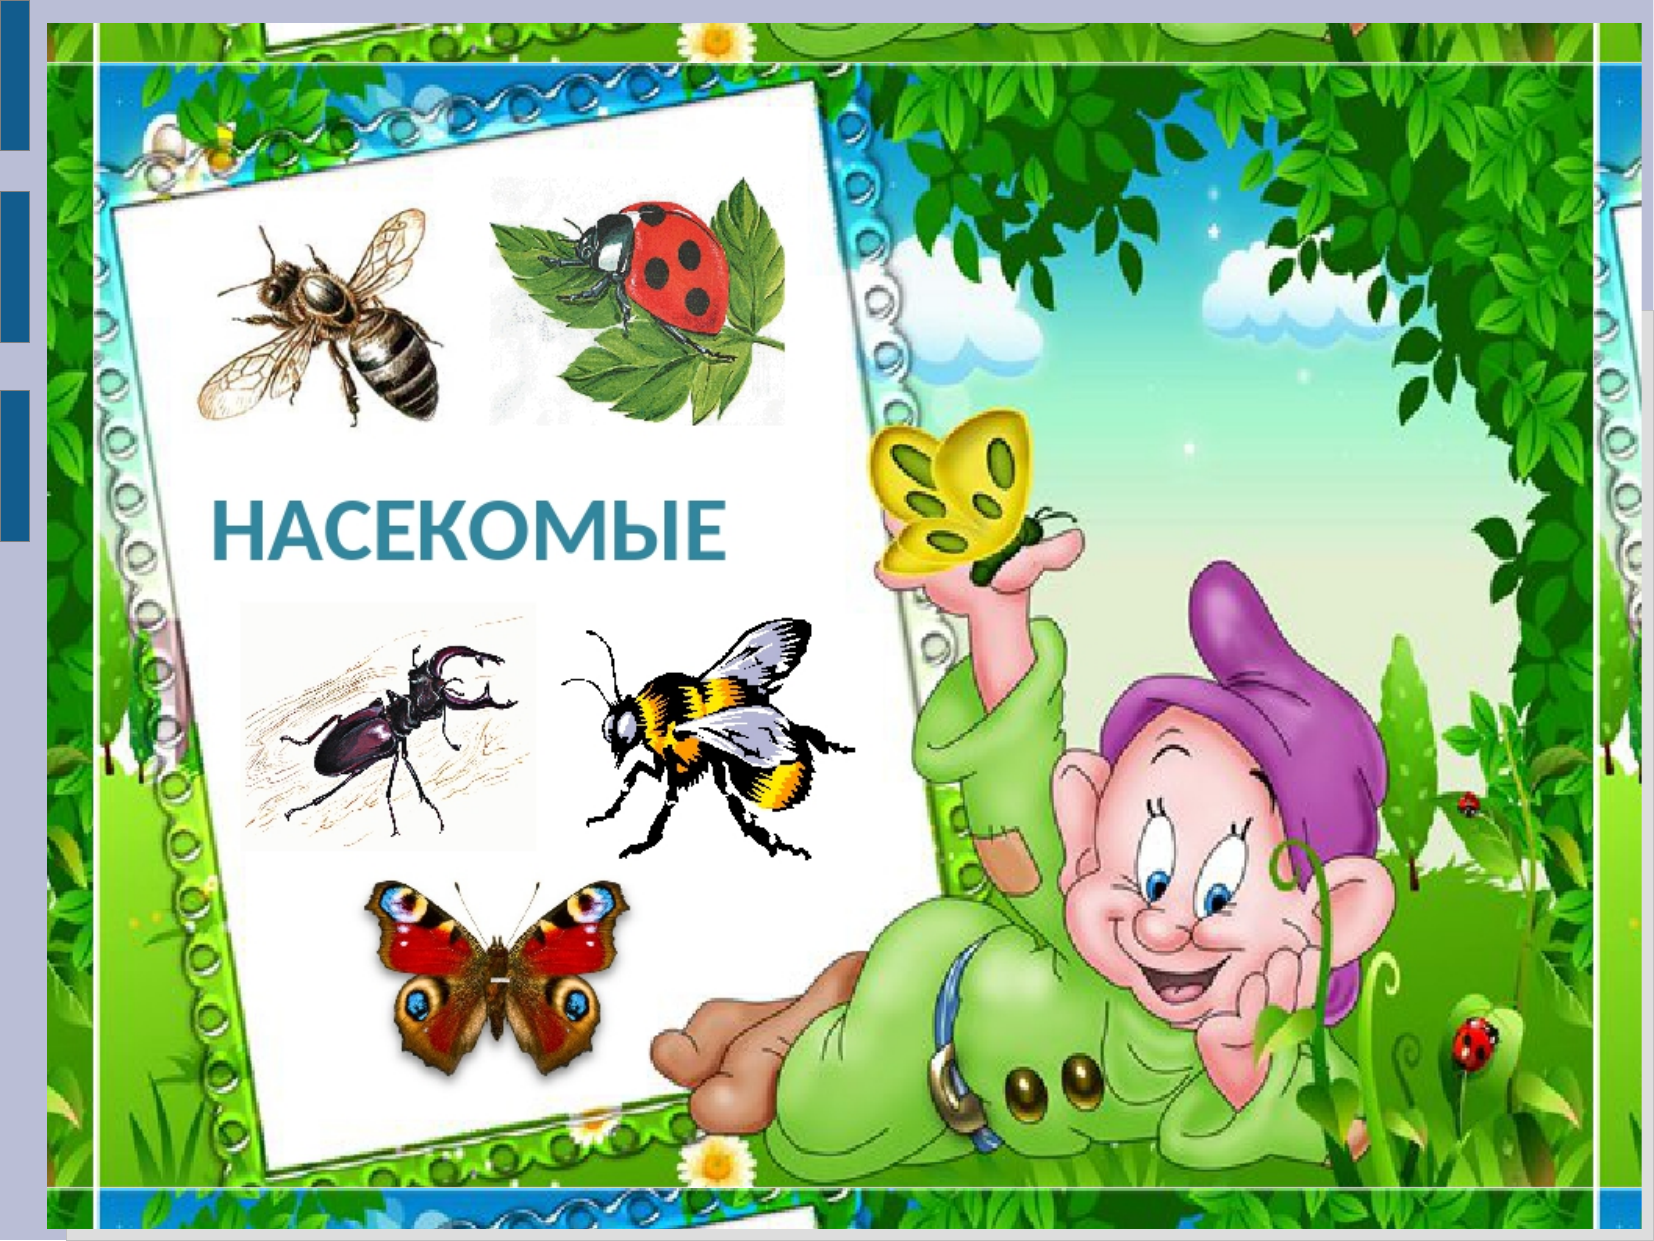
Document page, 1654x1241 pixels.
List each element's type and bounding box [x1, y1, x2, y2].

subtitle [47, 23, 1642, 1229]
